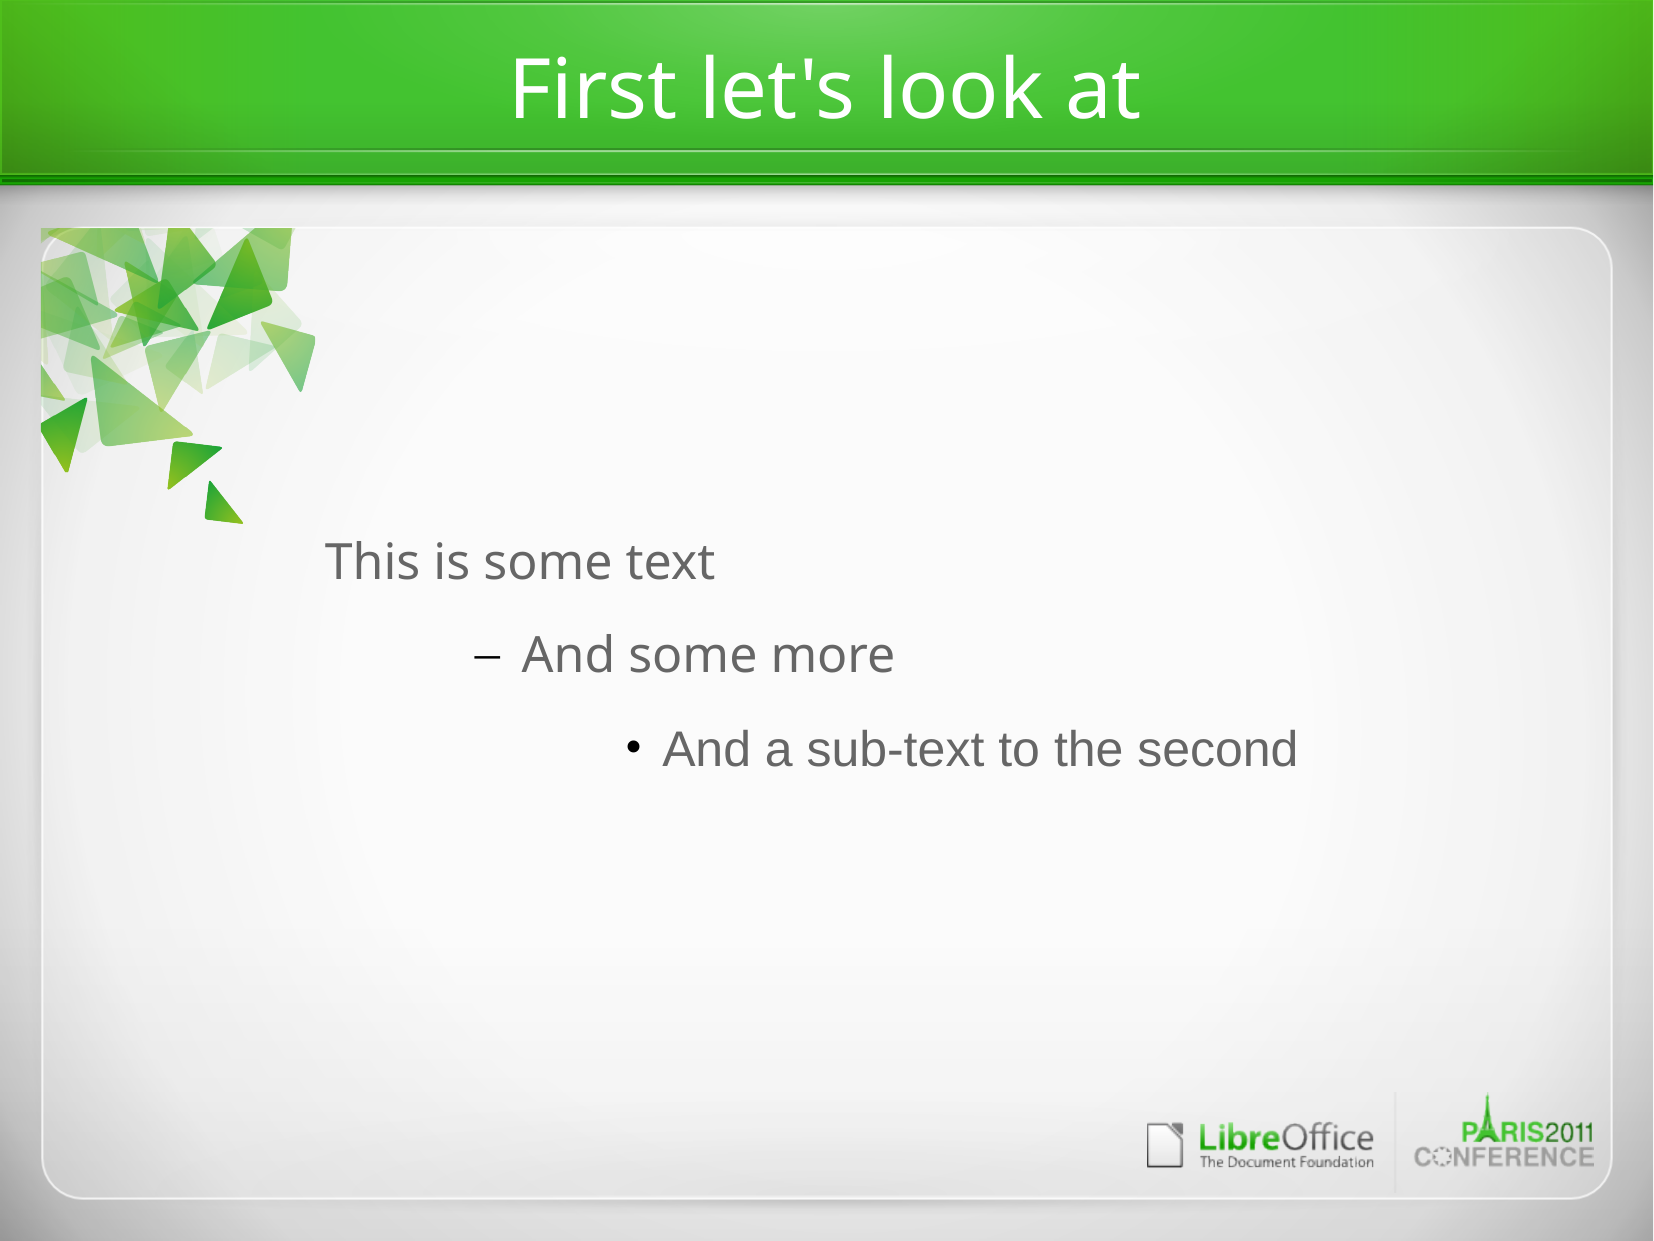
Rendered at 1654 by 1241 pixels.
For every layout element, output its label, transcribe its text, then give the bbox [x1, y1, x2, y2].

title First let's look at [82, 17, 1569, 165]
list This is some text And some more And a sub-text to the second [295, 236, 1611, 1055]
picture [0, 0, 1654, 1241]
